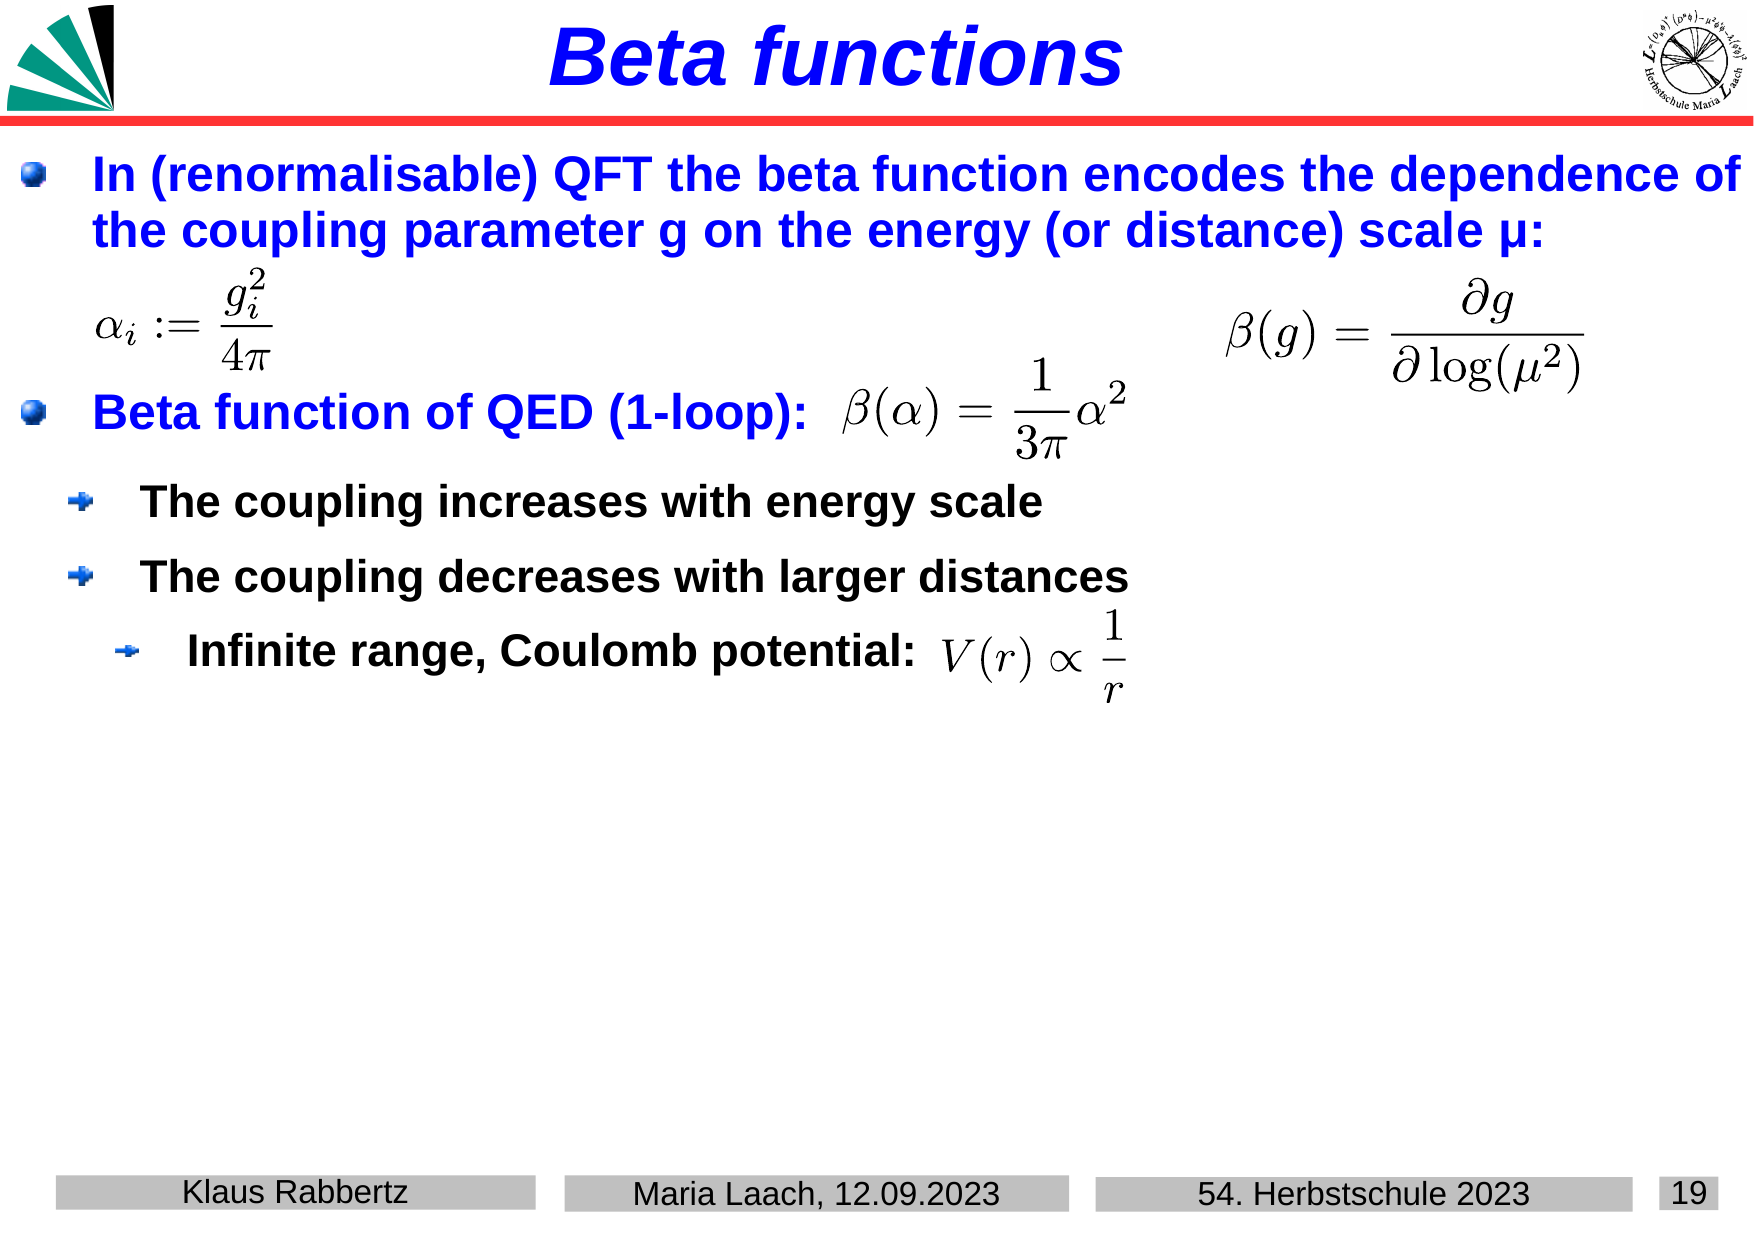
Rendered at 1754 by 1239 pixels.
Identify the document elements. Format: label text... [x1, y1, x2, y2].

list In (renormalisable) QFT the beta function encodes the dependence of the coupling parameter g on the energy (or distance) scale μ: Beta function of QED (1-loop): The coupling increases with energy scale The coupling decreases with larger distances Infinite range, Coulomb potential: [9, 146, 1745, 1153]
picture [939, 609, 1126, 703]
text_box [840, 357, 1128, 460]
picture [7, 5, 114, 112]
picture [1643, 10, 1747, 110]
title Beta functions [129, 0, 1545, 114]
text_box [94, 267, 273, 371]
